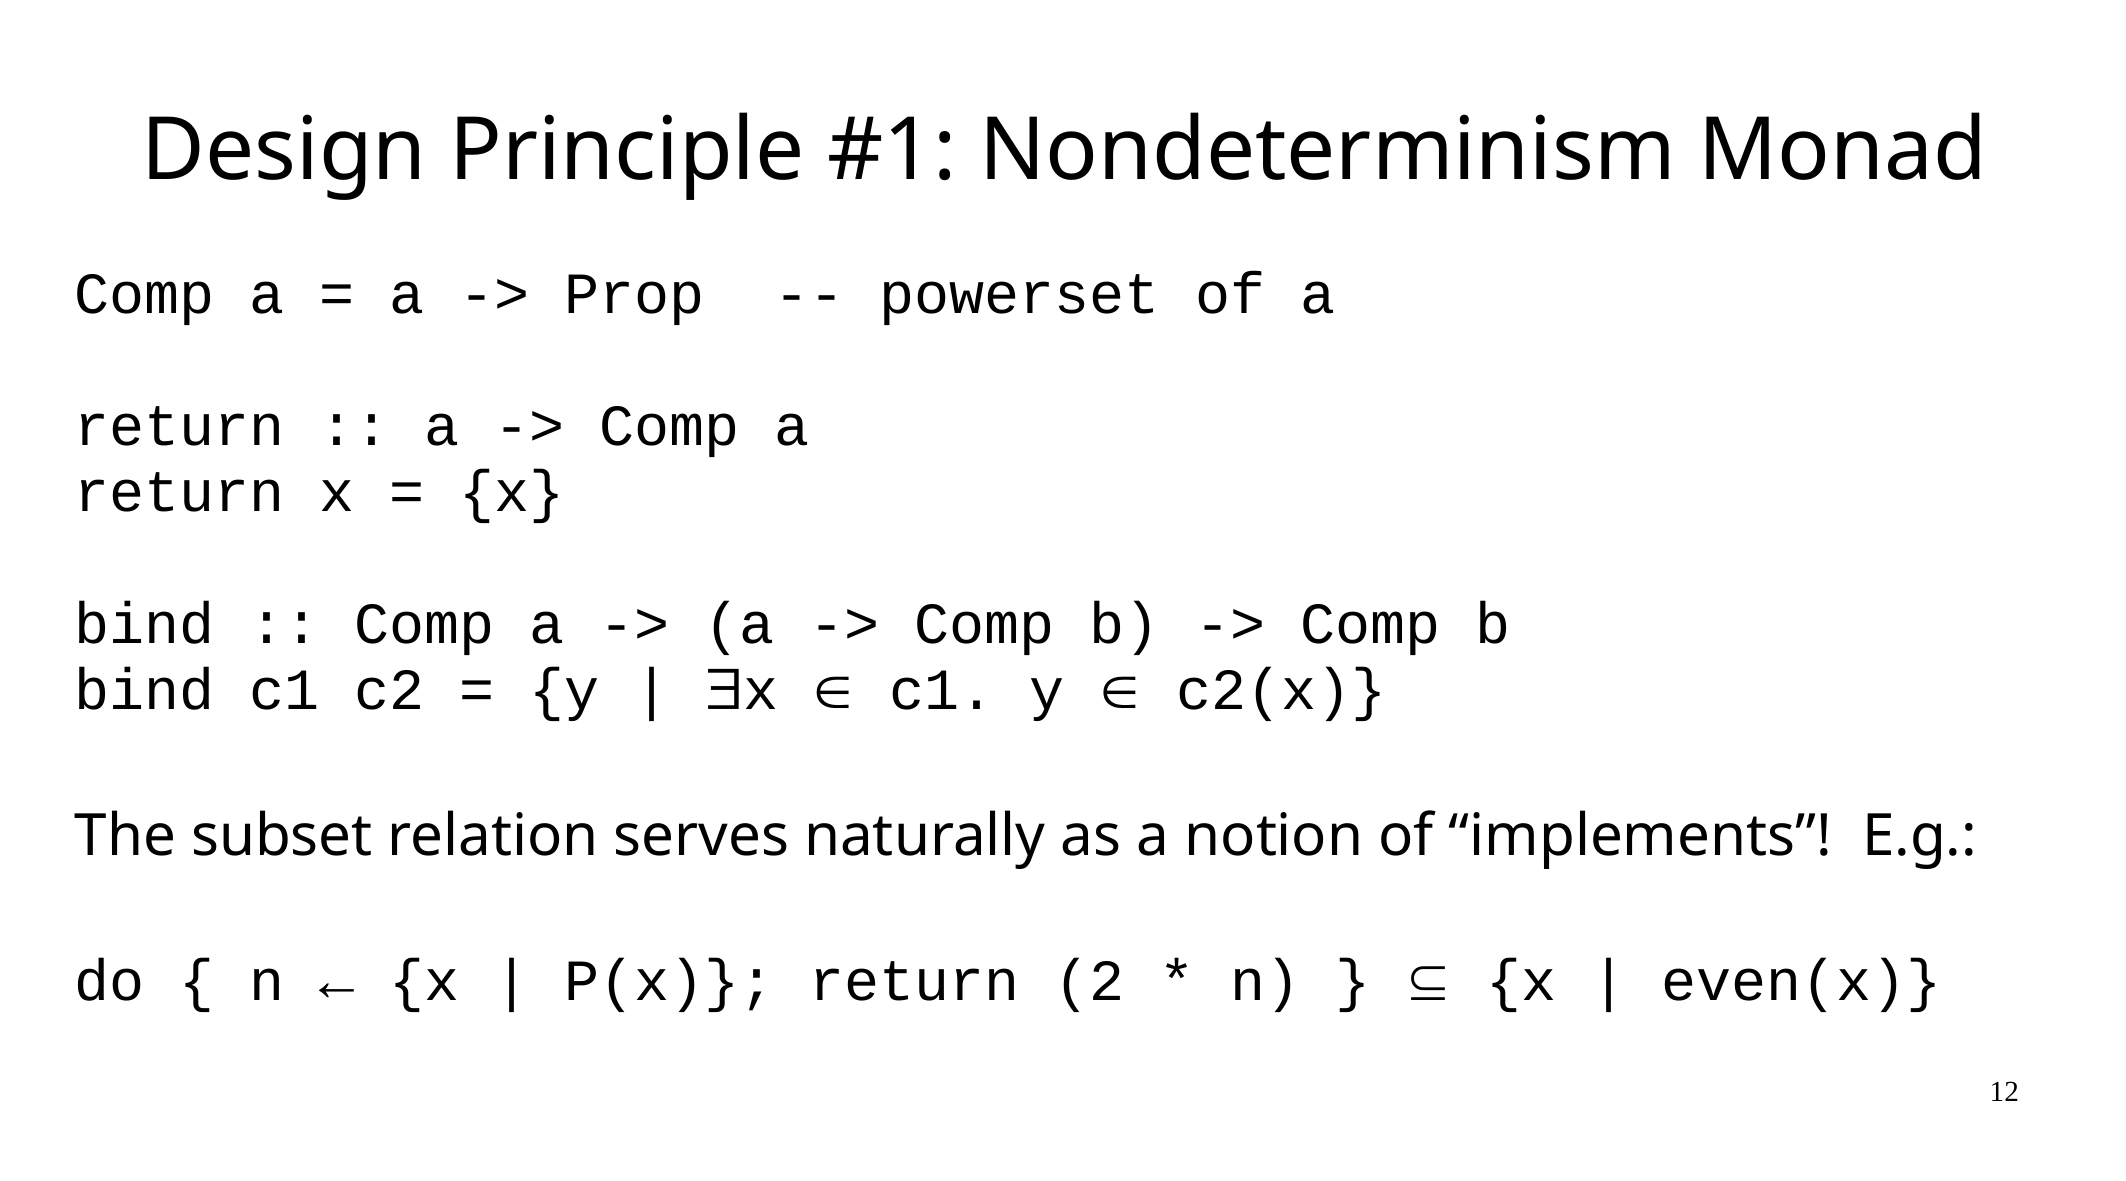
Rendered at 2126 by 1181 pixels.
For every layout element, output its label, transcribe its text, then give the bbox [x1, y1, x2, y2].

title Design Principle #1: Nondeterminism Monad [60, 47, 2071, 245]
text_box Comp a = a -> Prop -- powerset of a return :: a -> Comp a return x = {x} bind :: Comp a -> (a -> Comp b) -> Comp b bind c1 c2 = {y | ∃x ∈ c1. y ∈ c2(x)} The subset relation serves naturally as a notion of “implements”! E.g.: do { n ← {x | P(x)}; return (2 * n) } ⊆ {x | even(x)} [60, 257, 2056, 1070]
text_box [75, 765, 2026, 926]
